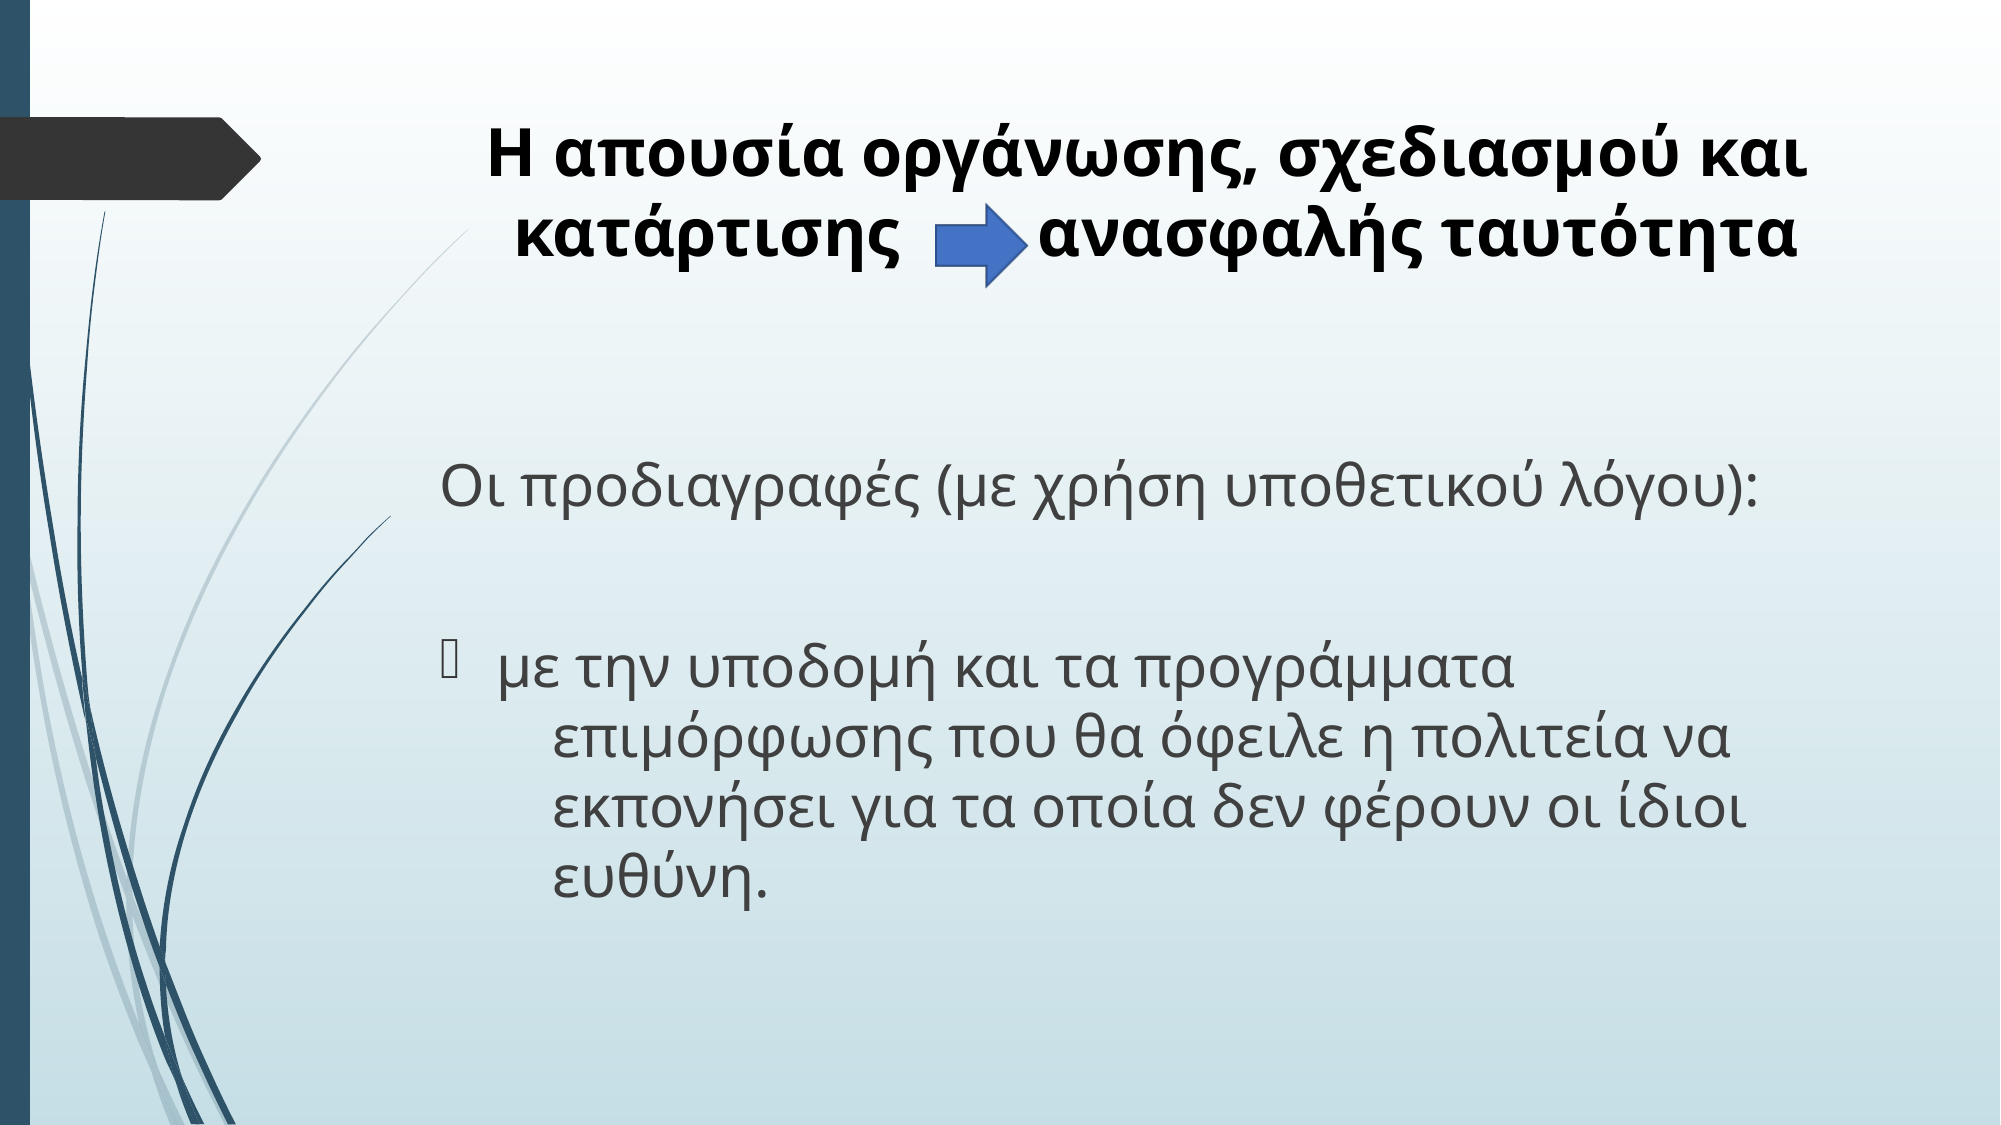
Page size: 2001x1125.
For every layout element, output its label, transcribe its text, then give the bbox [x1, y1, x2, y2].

title Η απουσία οργάνωσης, σχεδιασμού και κατάρτισης ανασφαλής ταυτότητα [425, 102, 1888, 313]
list Οι προδιαγραφές (με χρήση υποθετικού λόγου): με την υποδομή και τα προγράμματα επιμόρφωσης που θα όφειλε η πολιτεία να εκπονήσει για τα οποία δεν φέρουν οι ίδιοι ευθύνη. [424, 350, 1888, 970]
picture [935, 202, 1029, 289]
